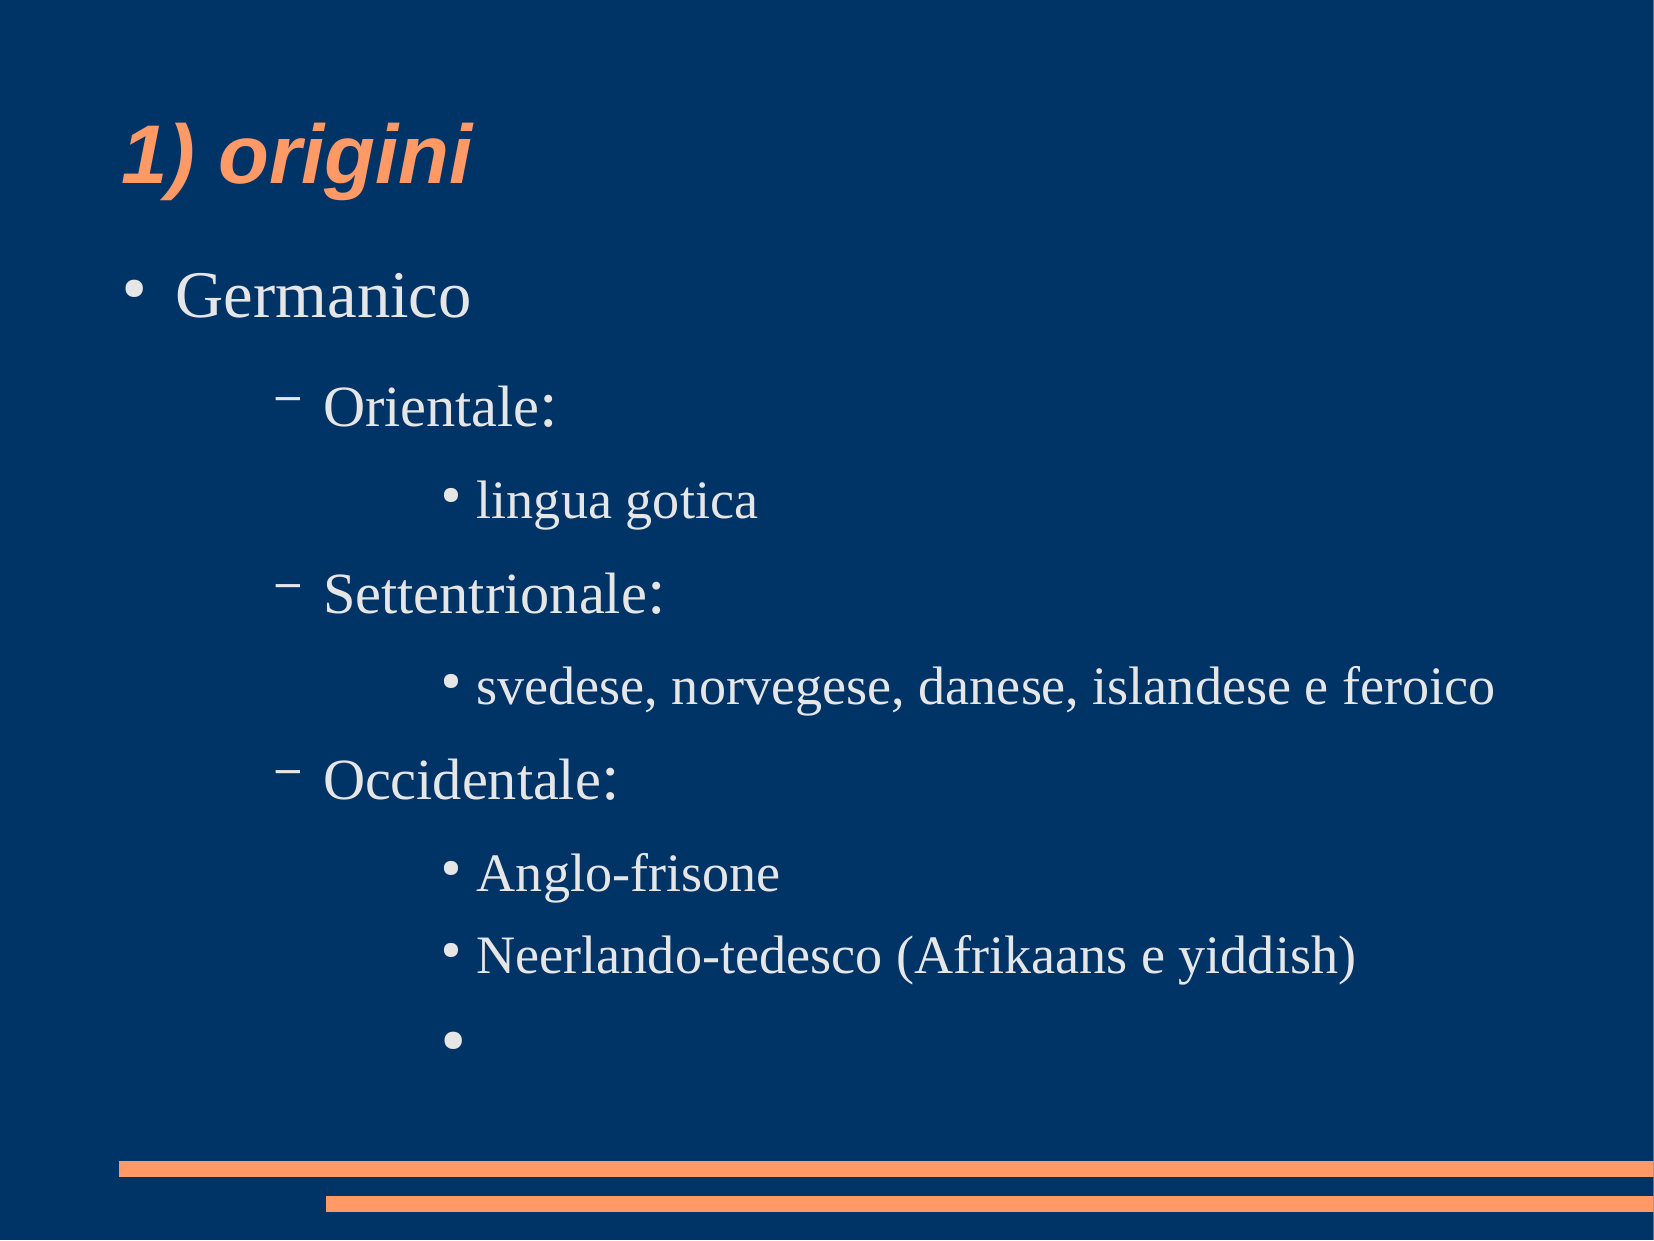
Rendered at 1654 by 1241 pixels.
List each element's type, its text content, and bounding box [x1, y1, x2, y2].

list Germanico Orientale: lingua gotica Settentrionale: svedese, norvegese, danese, islandese e feroico Occidentale: Anglo-frisone Neerlando-tedesco (Afrikaans e yiddish) [86, 250, 1526, 1046]
title 1) origini [121, 53, 1534, 246]
